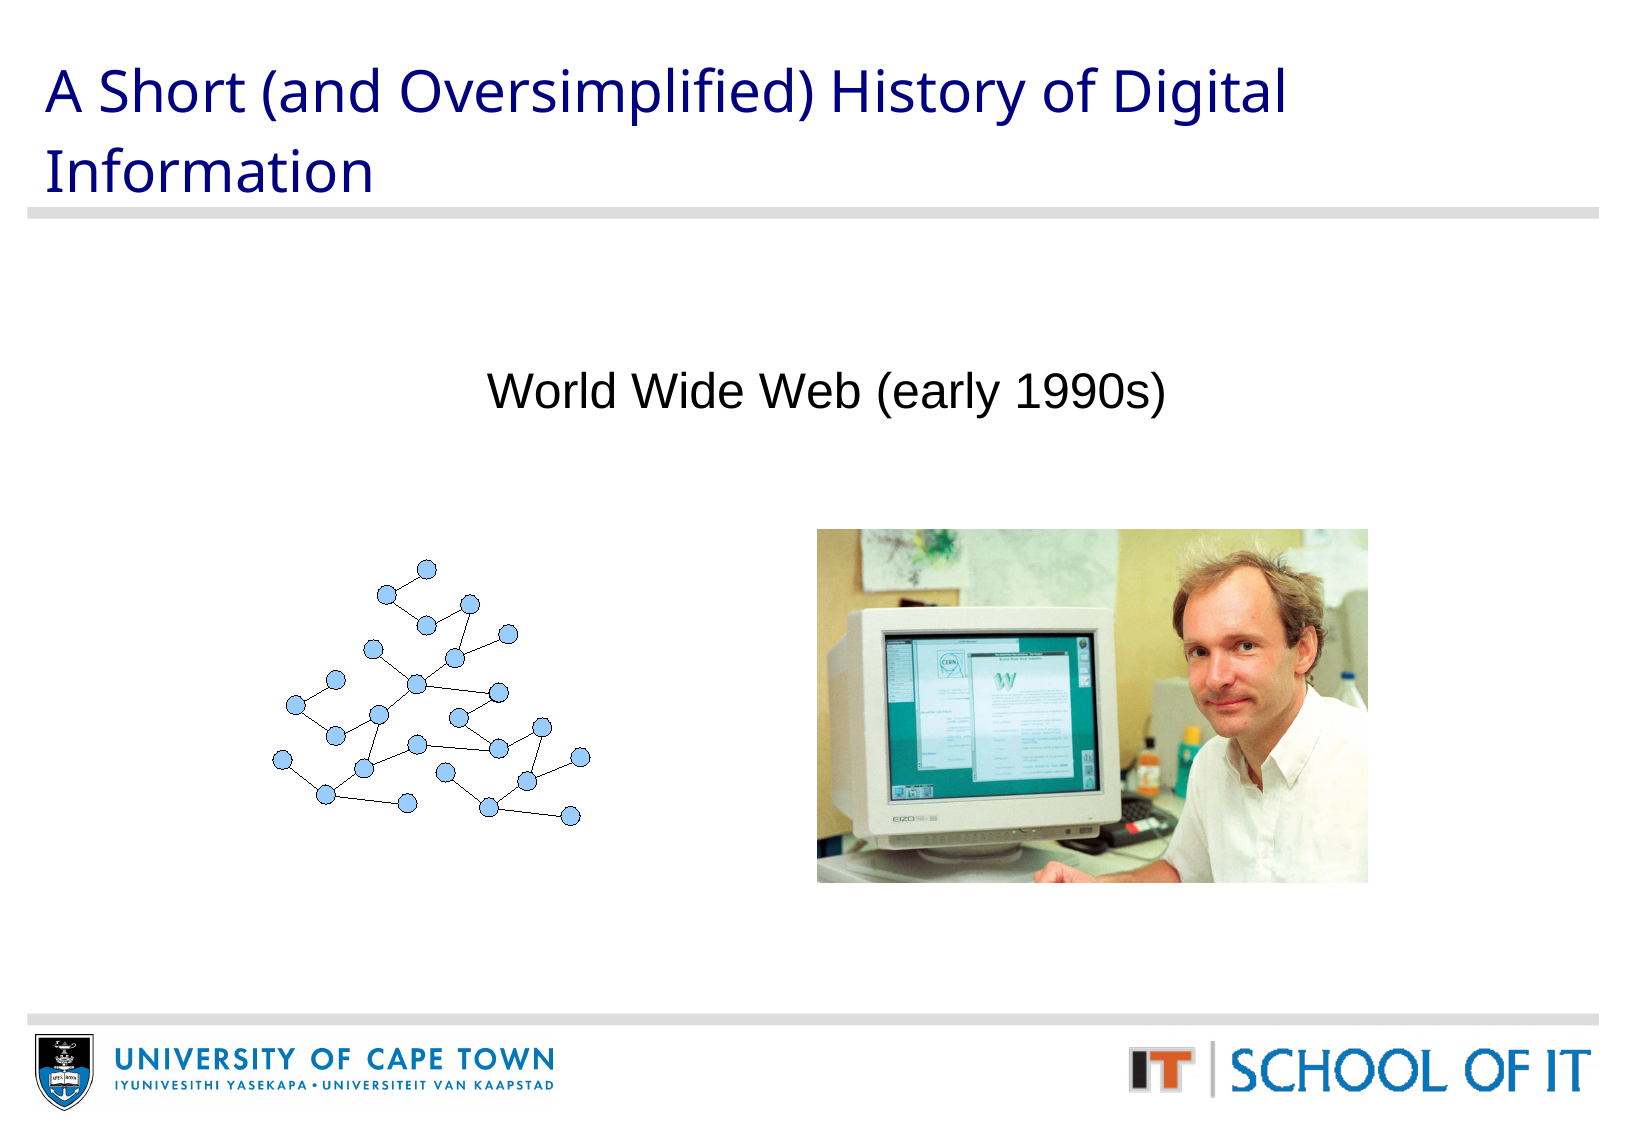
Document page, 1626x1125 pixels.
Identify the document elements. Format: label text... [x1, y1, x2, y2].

text_box [397, 793, 418, 813]
text_box [326, 670, 346, 690]
text_box [407, 674, 427, 694]
text_box [286, 695, 306, 715]
text_box [326, 726, 346, 746]
text_box World Wide Web (early 1990s) [472, 351, 1183, 427]
text_box [354, 758, 374, 778]
text_box [498, 624, 518, 644]
text_box [272, 750, 293, 770]
text_box [435, 762, 456, 783]
text_box [489, 738, 509, 759]
picture [1118, 1030, 1606, 1109]
text_box [460, 594, 480, 614]
text_box [479, 797, 499, 817]
title A Short (and Oversimplified) History of Digital Information [45, 66, 1583, 194]
text_box [488, 682, 509, 703]
text_box [560, 806, 581, 826]
text_box [449, 708, 469, 728]
text_box [363, 639, 384, 659]
text_box [416, 615, 437, 636]
picture [817, 529, 1368, 883]
text_box [517, 771, 537, 791]
text_box [369, 705, 389, 725]
text_box [570, 747, 591, 767]
text_box [377, 585, 397, 605]
text_box [407, 734, 427, 755]
text_box [445, 648, 465, 668]
text_box [532, 717, 552, 737]
text_box [316, 784, 336, 805]
text_box [417, 559, 437, 580]
picture [35, 1034, 553, 1111]
